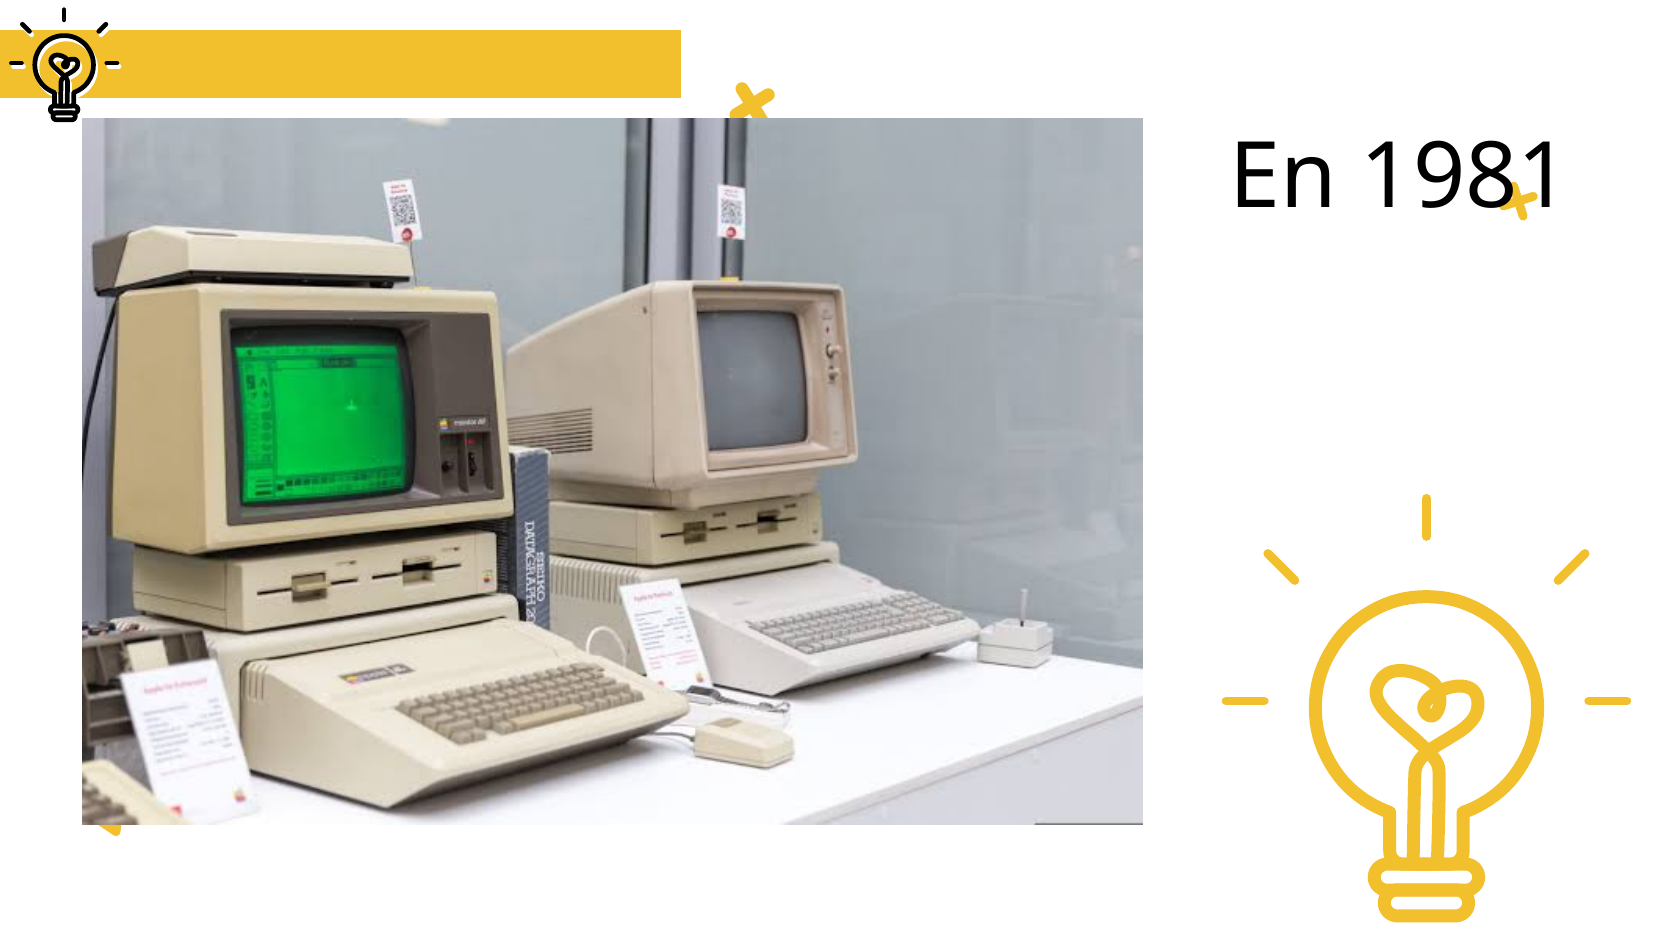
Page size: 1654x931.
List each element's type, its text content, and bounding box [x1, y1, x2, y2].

picture [82, 118, 1143, 825]
title En 1981 [82, 94, 1571, 250]
